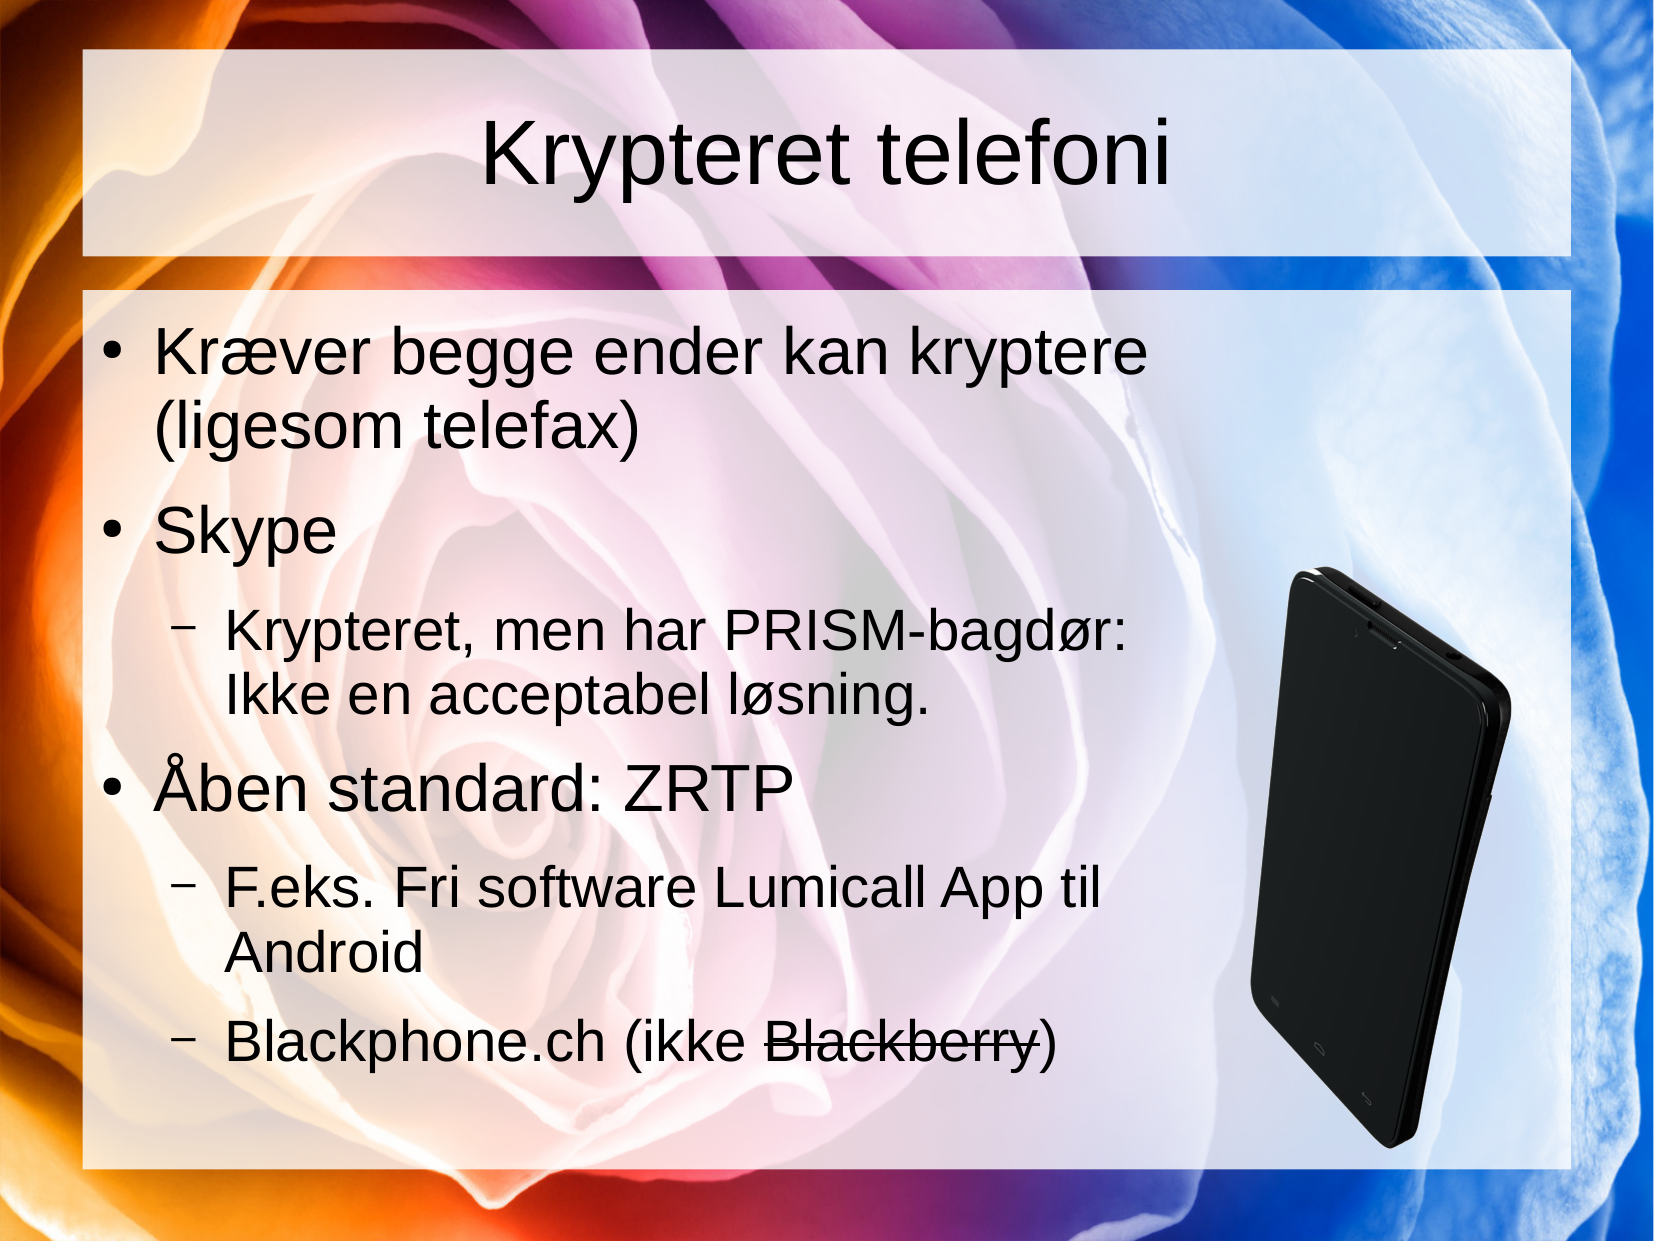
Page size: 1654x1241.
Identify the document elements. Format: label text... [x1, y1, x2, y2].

picture [0, 0, 1654, 1241]
list Kræver begge ender kan kryptere (ligesom telefax) Skype Krypteret, men har PRISM-bagdør: Ikke en acceptabel løsning. Åben standard: ZRTP F.eks. Fri software Lumicall App til Android Blackphone.ch (ikke Blackberry) [82, 290, 1571, 1170]
title Krypteret telefoni [82, 49, 1571, 257]
